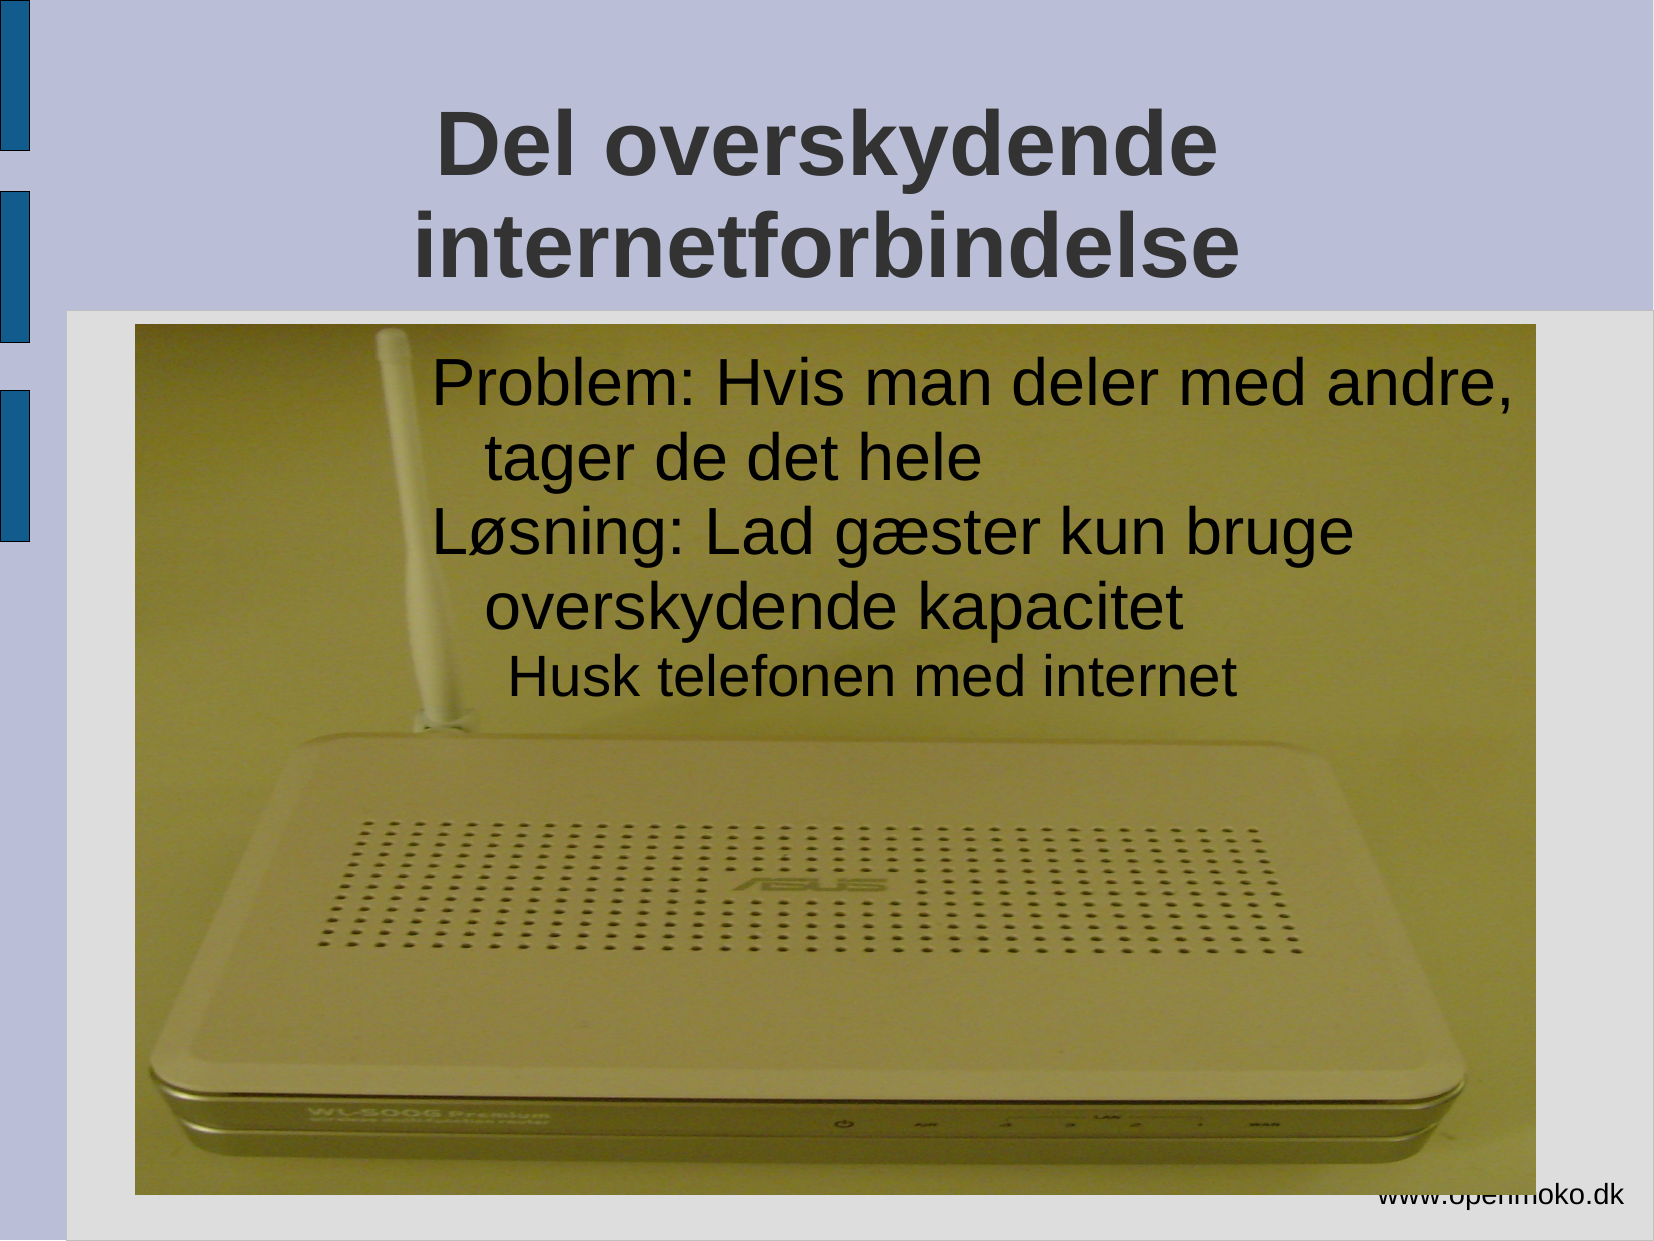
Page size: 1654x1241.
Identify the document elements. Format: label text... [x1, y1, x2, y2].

title Del overskydende internetforbindelse [121, 87, 1534, 302]
picture [135, 324, 1536, 1195]
list Problem: Hvis man deler med andre, tager de det hele Løsning: Lad gæster kun bruge overskydende kapacitet Husk telefonen med internet [413, 344, 1565, 1127]
